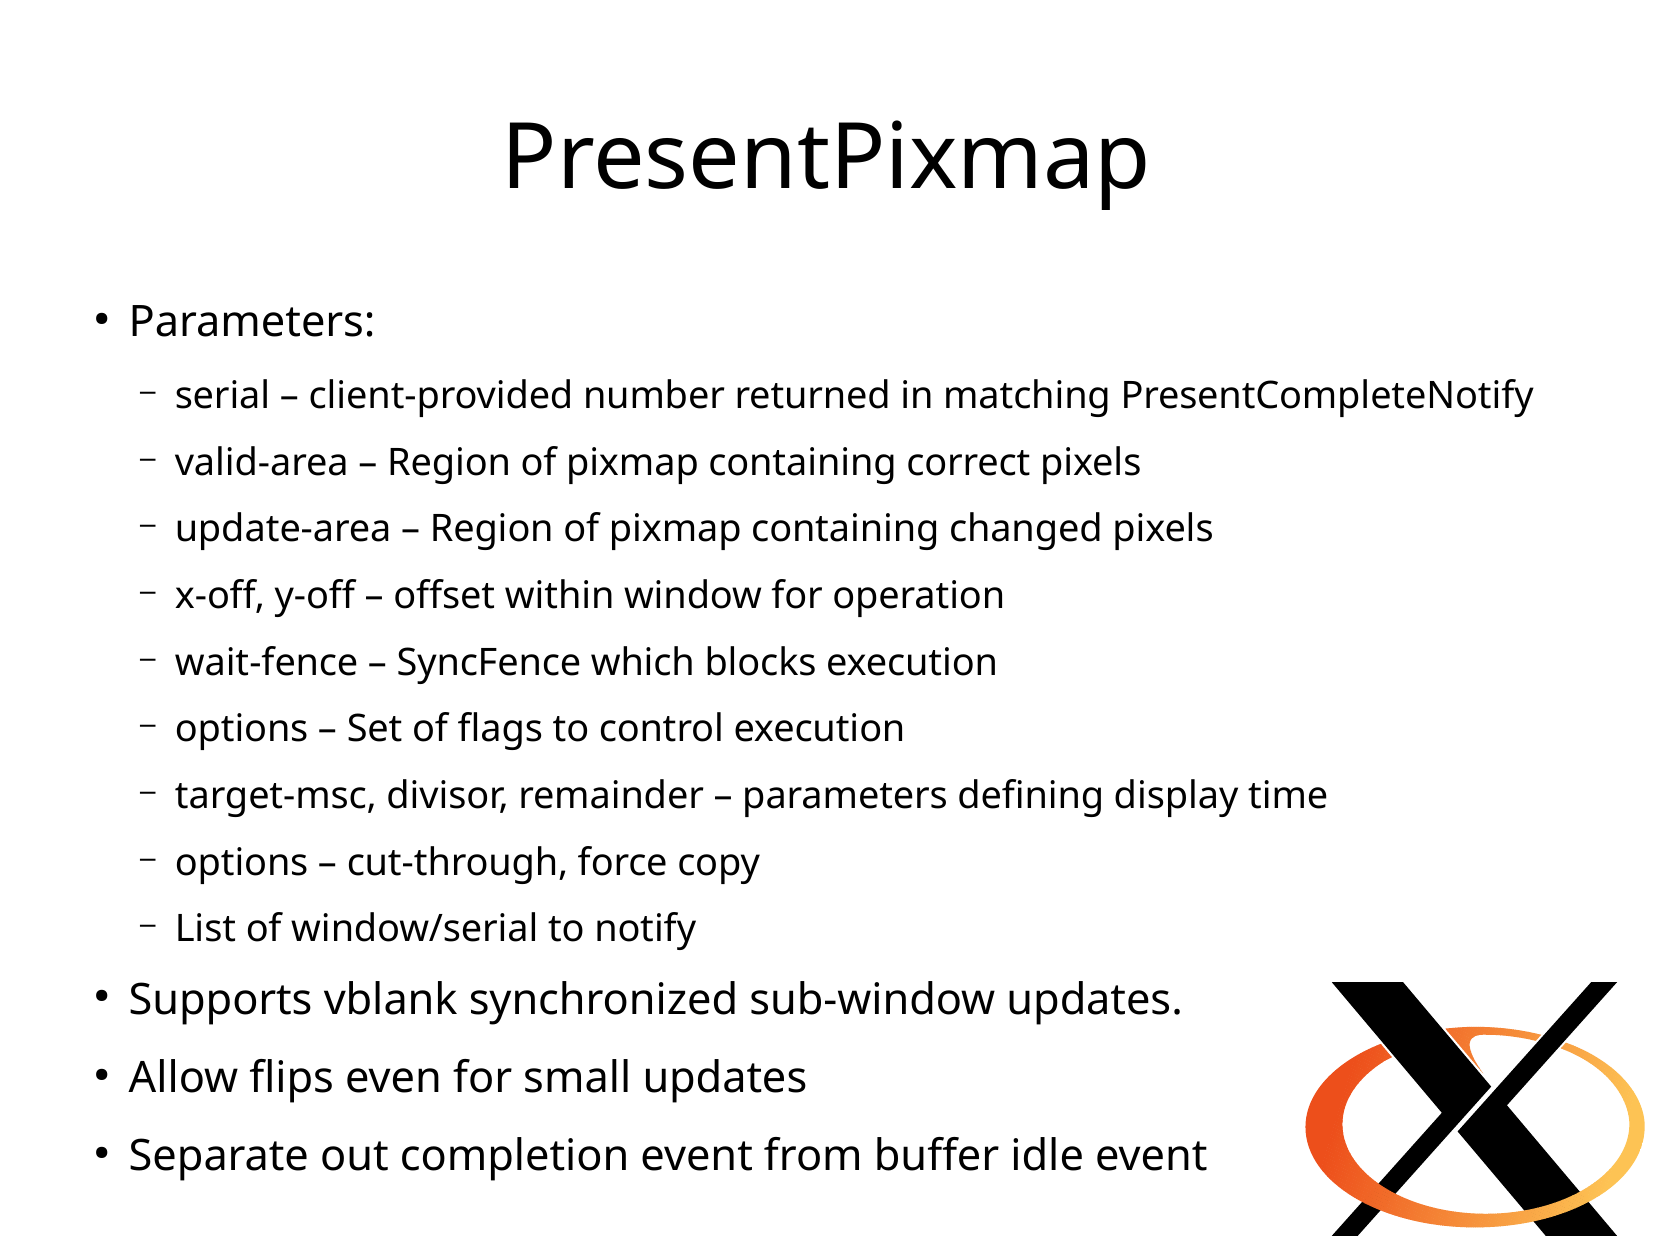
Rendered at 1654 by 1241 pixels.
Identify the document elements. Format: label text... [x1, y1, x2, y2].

list Parameters: serial – client-provided number returned in matching PresentCompleteNotify valid-area – Region of pixmap containing correct pixels update-area – Region of pixmap containing changed pixels x-off, y-off – offset within window for operation wait-fence – SyncFence which blocks execution options – Set of flags to control execution target-msc, divisor, remainder – parameters defining display time options – cut-through, force copy List of window/serial to notify Supports vblank synchronized sub-window updates. Allow flips even for small updates Separate out completion event from buffer idle event [82, 290, 1571, 1201]
title PresentPixmap [82, 49, 1571, 257]
